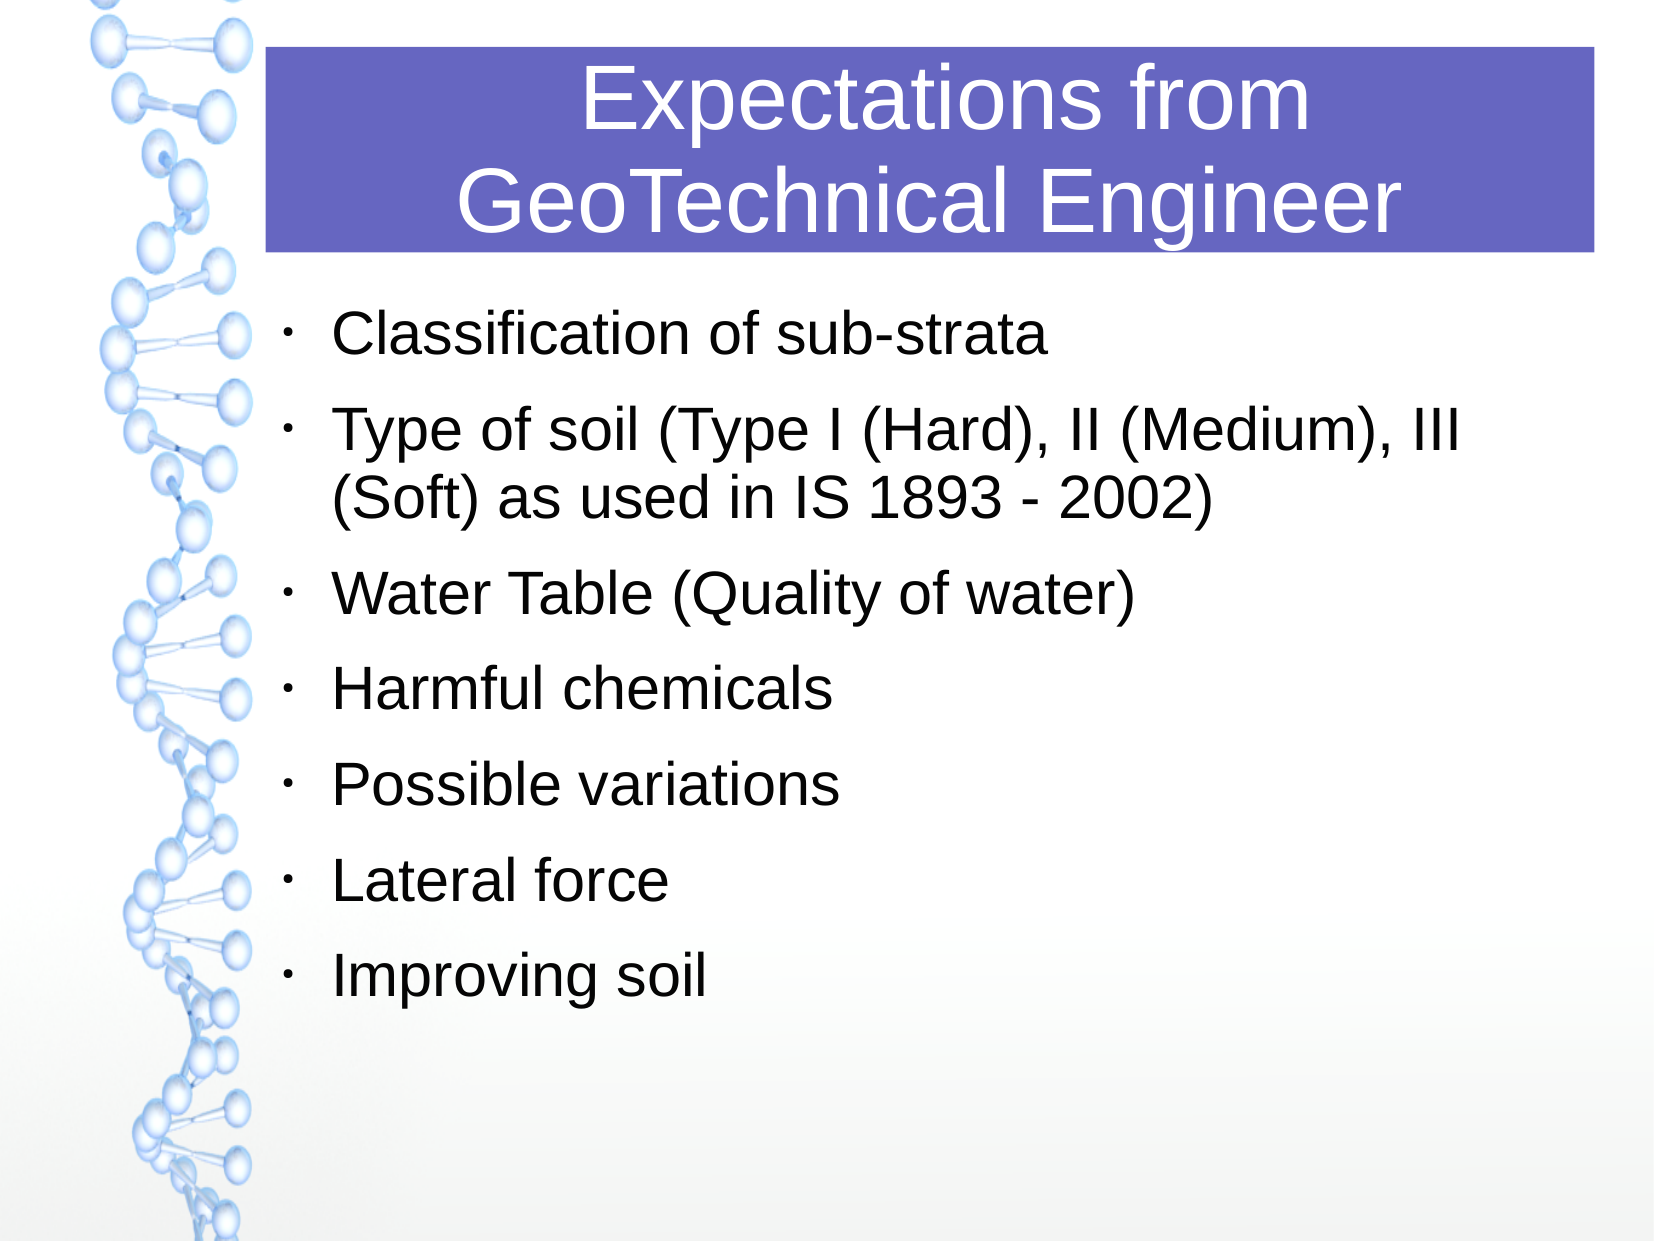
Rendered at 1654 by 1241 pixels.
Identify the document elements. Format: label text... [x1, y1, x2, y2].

list Classification of sub-strata Type of soil (Type I (Hard), II (Medium), III (Soft) as used in IS 1893 - 2002) Water Table (Quality of water) Harmful chemicals Possible variations Lateral force Improving soil [265, 299, 1595, 1019]
title Expectations from GeoTechnical Engineer [265, 46, 1595, 253]
picture [0, 0, 1654, 1241]
